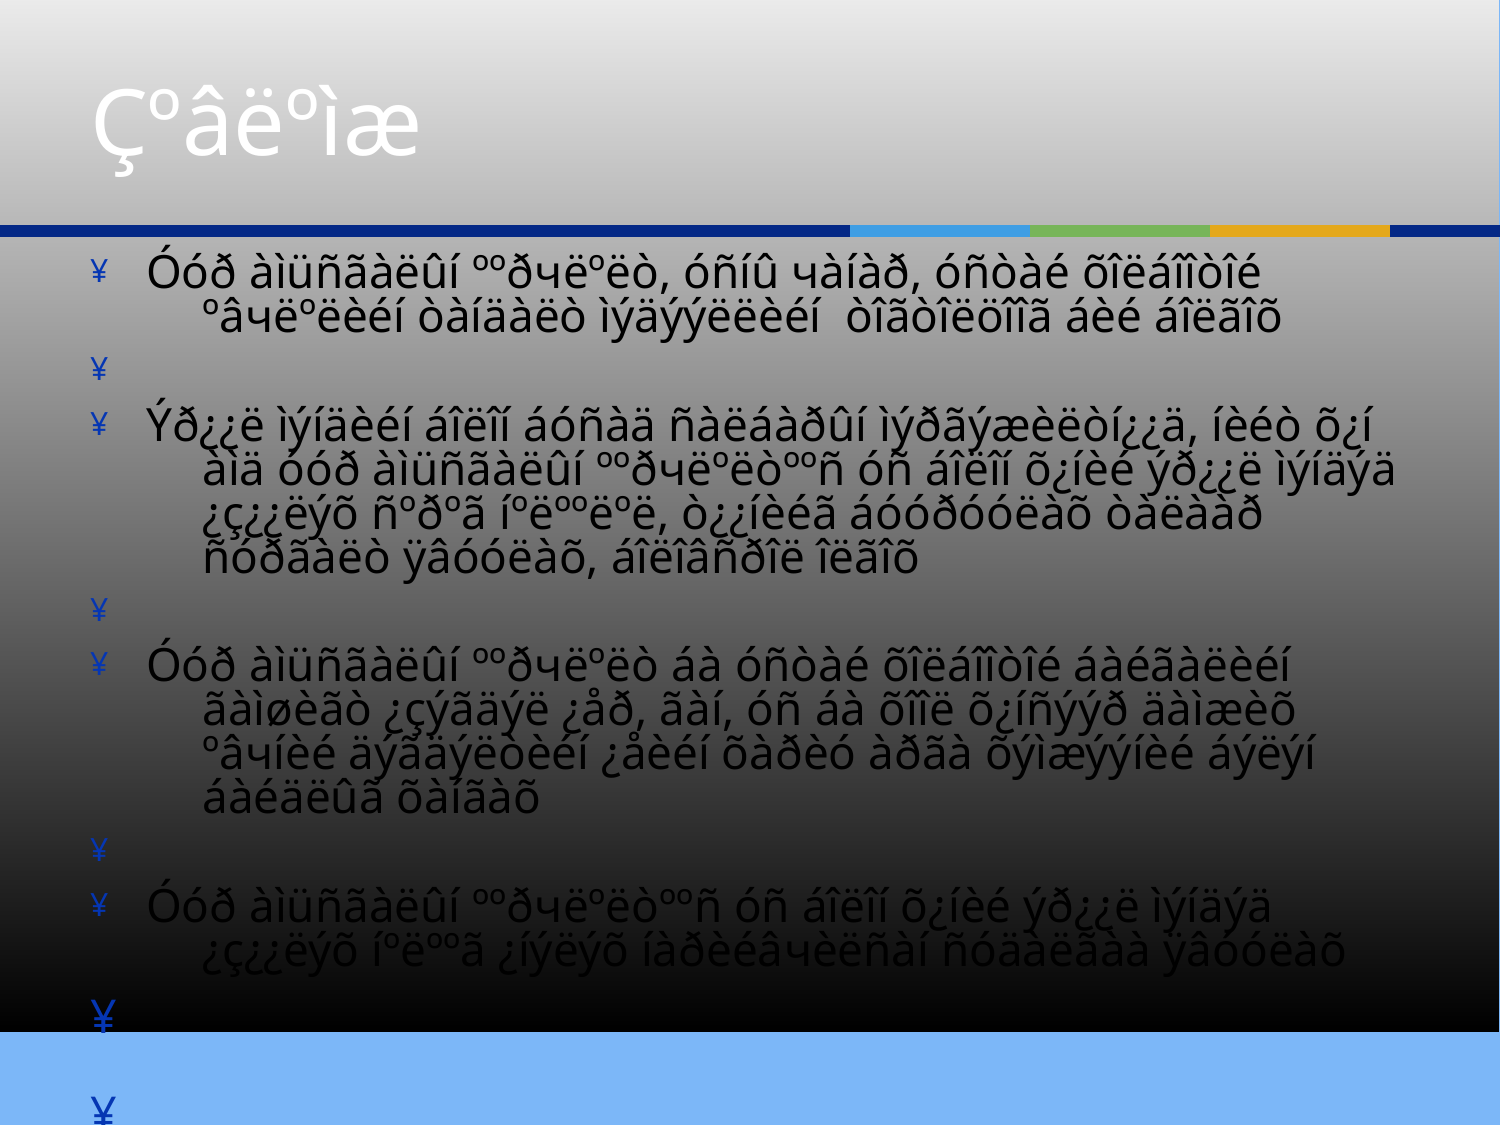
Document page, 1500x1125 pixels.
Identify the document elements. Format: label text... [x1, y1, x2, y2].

title Çºâëºìæ [75, 24, 1426, 213]
list Óóð àìüñãàëûí ººðчëºëò, óñíû чàíàð, óñòàé õîëáîîòîé ºâчëºëèéí òàíäàëò ìýäýýëëèéí òîãòîëöîîã áèé áîëãîõ Ýð¿¿ë ìýíäèéí áîëîí áóñàä ñàëáàðûí ìýðãýæèëòí¿¿ä, íèéò õ¿í àìä óóð àìüñãàëûí ººðчëºëòººñ óñ áîëîí õ¿íèé ýð¿¿ë ìýíäýä ¿ç¿¿ëýõ ñºðºã íºëººëºë, ò¿¿íèéã áóóðóóëàõ òàëààð ñóðãàëò ÿâóóëàõ, áîëîâñðîë îëãîõ Óóð àìüñãàëûí ººðчëºëò áà óñòàé õîëáîîòîé áàéãàëèéí ãàìøèãò ¿çýãäýë ¿åð, ãàí, óñ áà õîîë õ¿íñýýð äàìæèõ ºâчíèé äýãäýëòèéí ¿åèéí õàðèó àðãà õýìæýýíèé áýëýí áàéäëûã õàíãàõ Óóð àìüñãàëûí ººðчëºëòººñ óñ áîëîí õ¿íèé ýð¿¿ë ìýíäýä ¿ç¿¿ëýõ íºëººã ¿íýëýõ íàðèéâчèëñàí ñóäàëãàà ÿâóóëàõ [75, 246, 1426, 1006]
